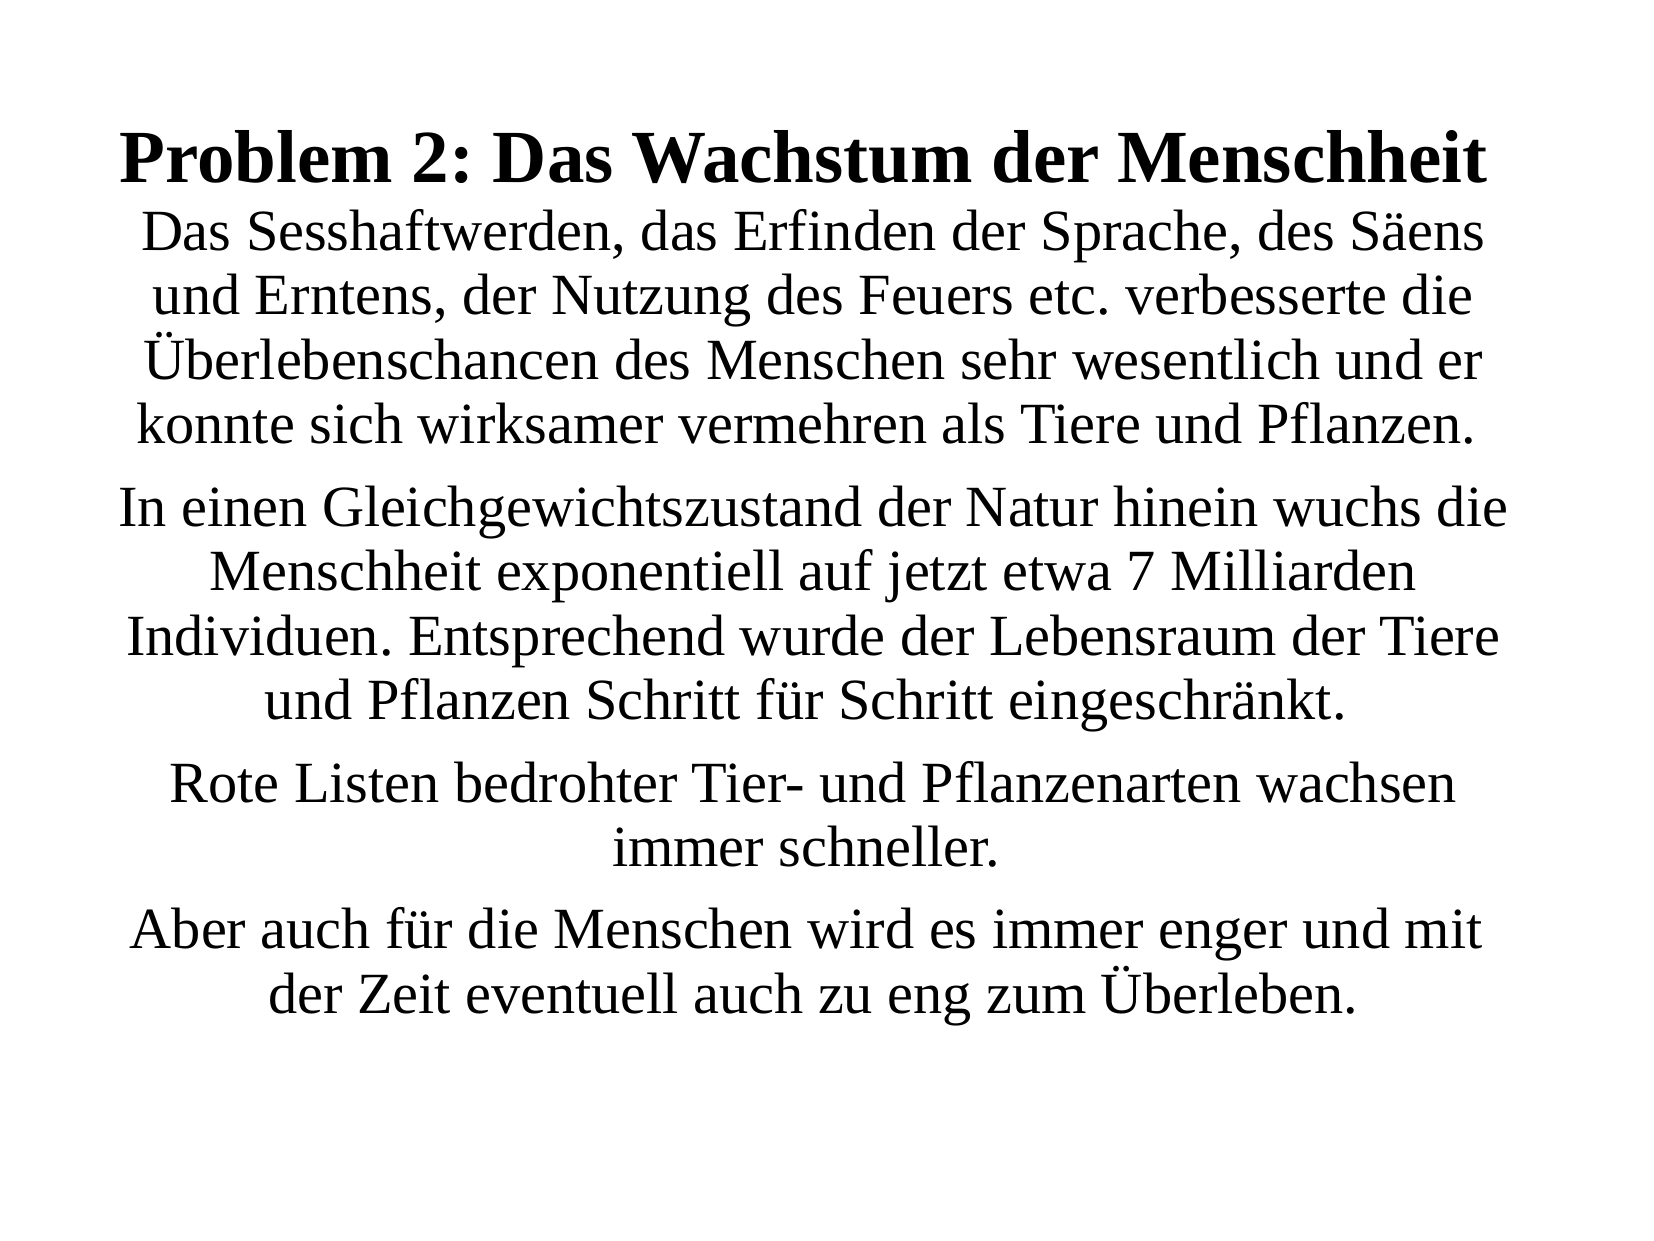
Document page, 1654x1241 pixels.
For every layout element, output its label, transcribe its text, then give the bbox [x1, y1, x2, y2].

text_box Problem 2: Das Wachstum der Menschheit Das Sesshaftwerden, das Erfinden der Sprache, des Säens und Erntens, der Nutzung des Feuers etc. verbesserte die Überlebenschancen des Menschen sehr wesentlich und er konnte sich wirksamer vermehren als Tiere und Pflanzen. In einen Gleichgewichtszustand der Natur hinein wuchs die Menschheit exponentiell auf jetzt etwa 7 Milliarden Individuen. Entsprechend wurde der Lebensraum der Tiere und Pflanzen Schritt für Schritt eingeschränkt. Rote Listen bedrohter Tier- und Pflanzenarten wachsen immer schneller. Aber auch für die Menschen wird es immer enger und mit der Zeit eventuell auch zu eng zum Überleben. [103, 107, 1551, 1034]
